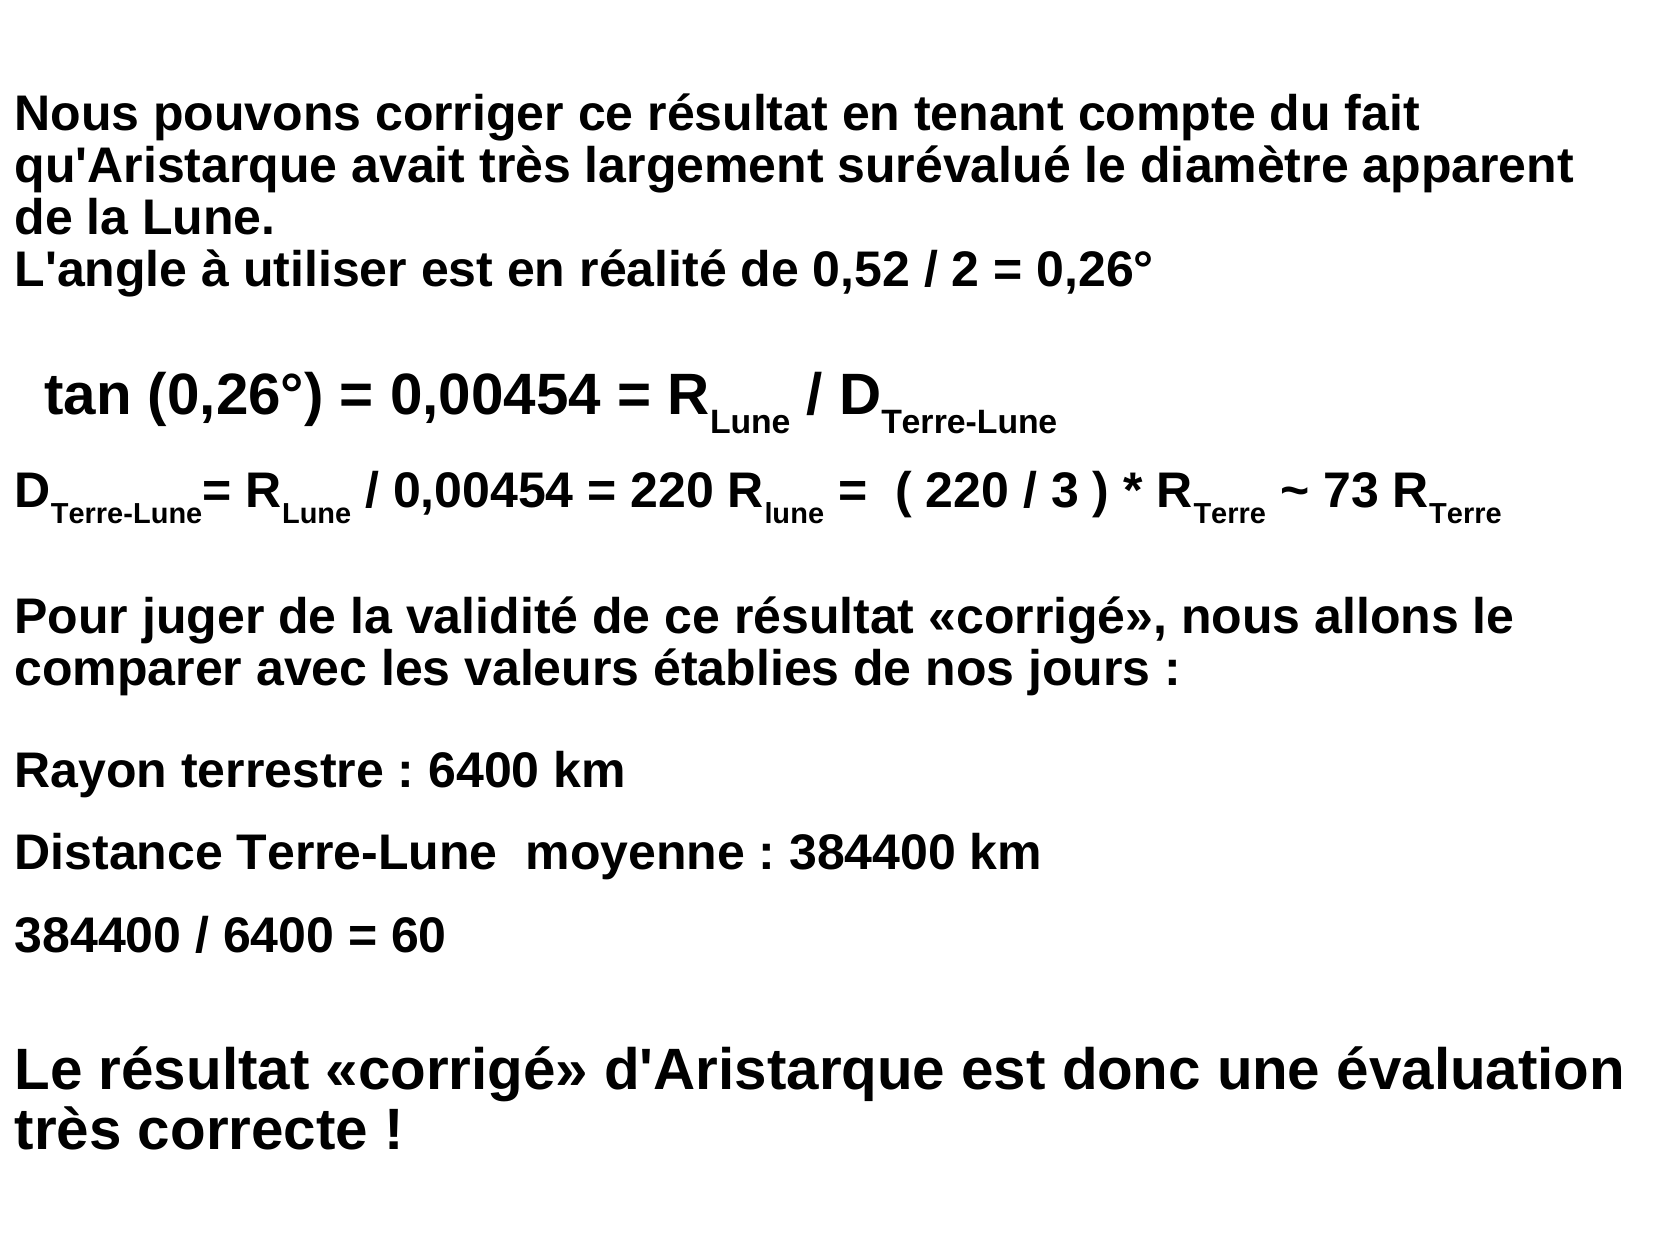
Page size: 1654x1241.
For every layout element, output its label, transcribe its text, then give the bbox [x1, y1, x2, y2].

text_box Pour juger de la validité de ce résultat «corrigé», nous allons le comparer avec les valeurs établies de nos jours : [0, 584, 1654, 714]
text_box Nous pouvons corriger ce résultat en tenant compte du fait qu'Aristarque avait très largement surévalué le diamètre apparent de la Lune. L'angle à utiliser est en réalité de 0,52 / 2 = 0,26° [0, 82, 1654, 325]
text_box Le résultat «corrigé» d'Aristarque est donc une évaluation très correcte ! [0, 1033, 1654, 1182]
text_box Rayon terrestre : 6400 km [0, 738, 650, 811]
text_box 384400 / 6400 = 60 [0, 903, 1093, 976]
text_box DTerre-Lune= RLune / 0,00454 = 220 Rlune = ( 220 / 3 ) * RTerre ~ 73 RTerre [0, 454, 1548, 561]
text_box tan (0,26°) = 0,00454 = RLune / DTerre-Lune [29, 354, 1211, 454]
text_box Distance Terre-Lune moyenne : 384400 km [0, 820, 1152, 893]
